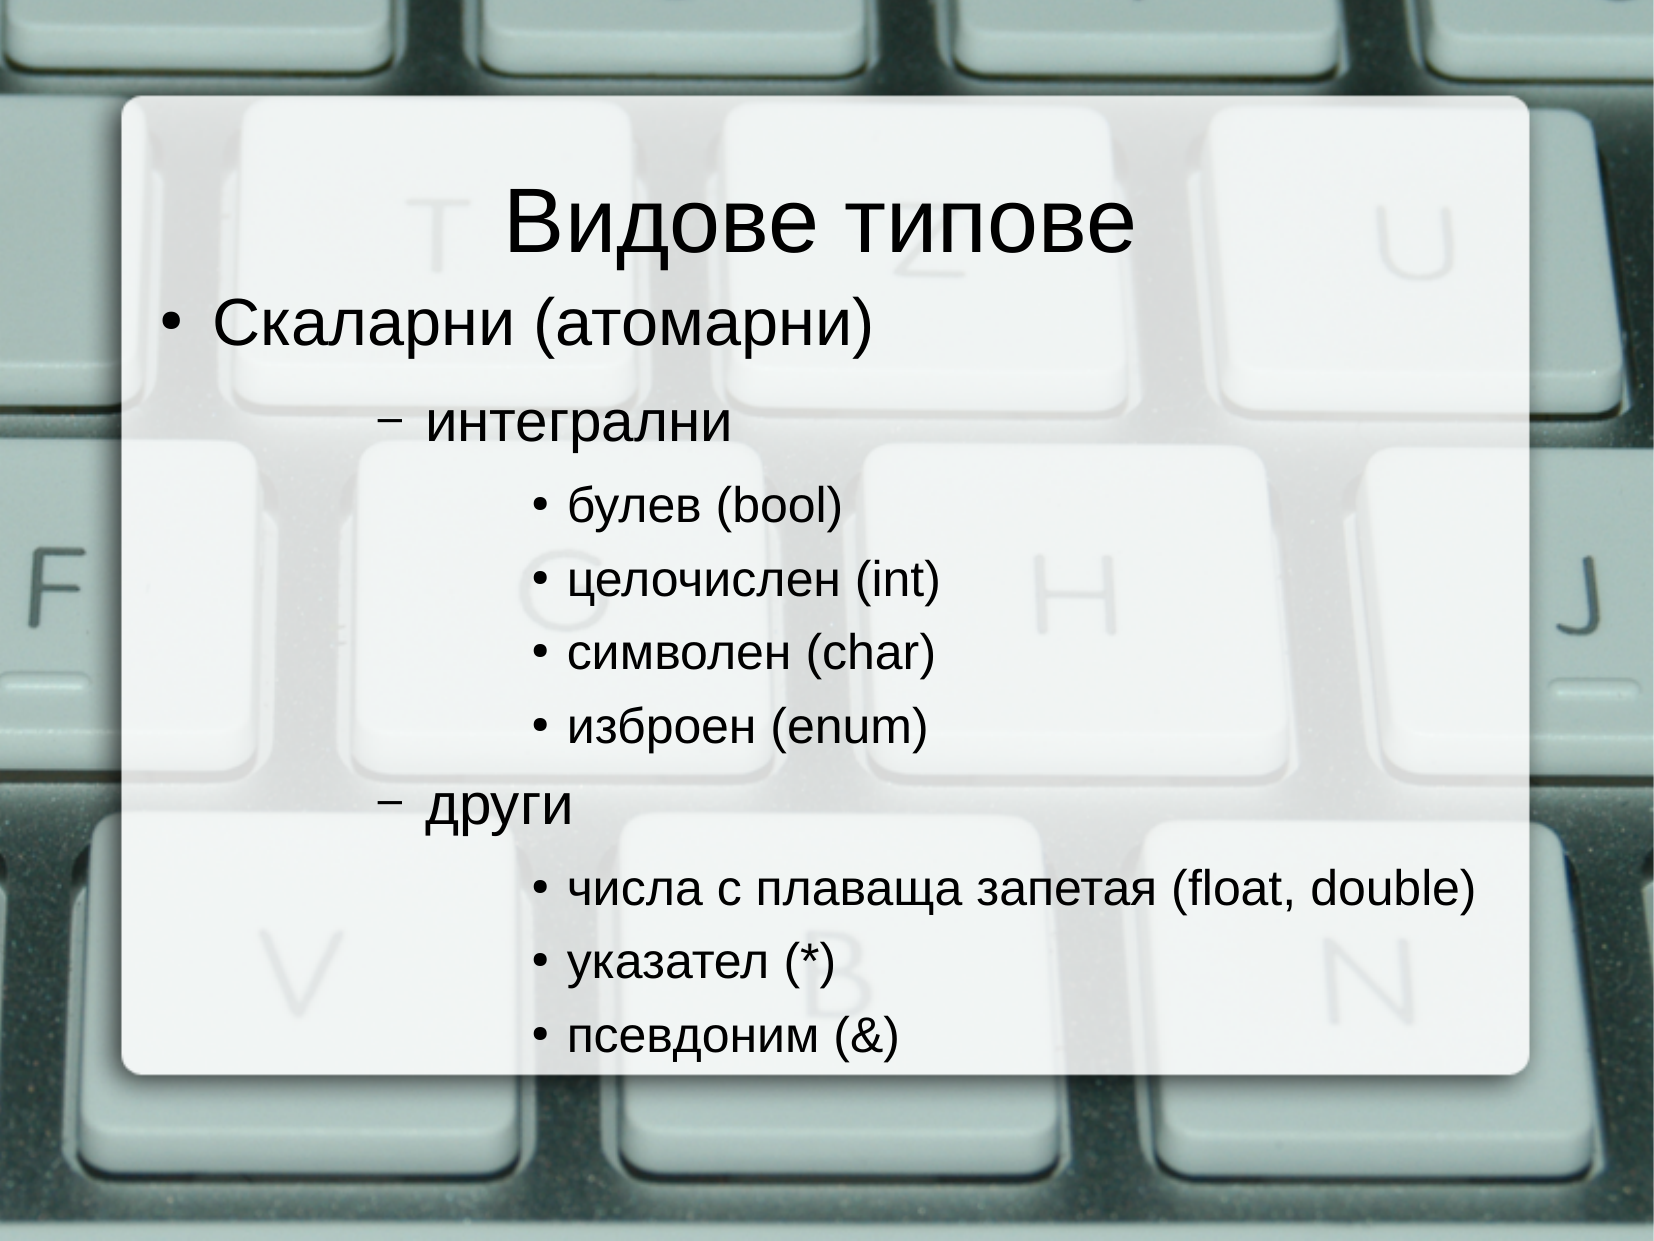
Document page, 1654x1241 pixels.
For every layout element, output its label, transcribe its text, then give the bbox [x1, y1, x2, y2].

picture [0, 0, 1654, 1241]
list Скаларни (атомарни) интегрални булев (bool) целочислен (int) символен (char) изброен (enum) други числа с плаваща запетая (float, double) указател (*) псевдоним (&) [141, 284, 1501, 1068]
title Видове типове [135, 117, 1506, 325]
